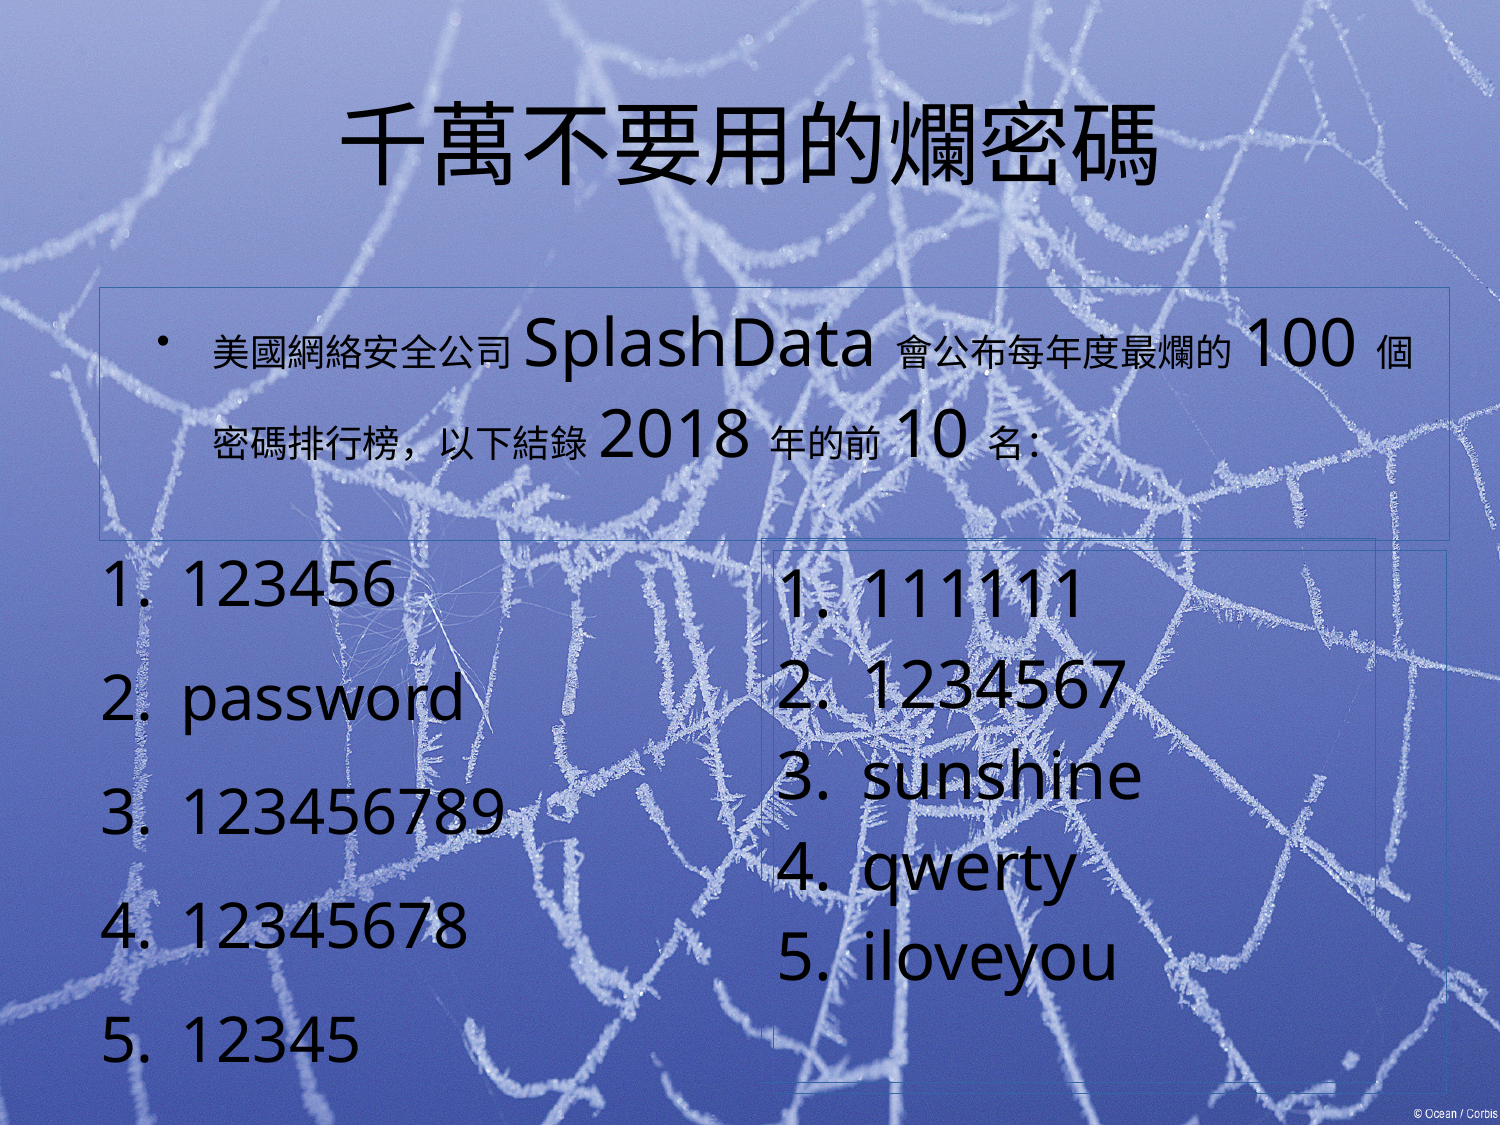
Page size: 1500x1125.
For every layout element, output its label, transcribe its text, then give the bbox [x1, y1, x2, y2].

list 123456 password 123456789 12345678 12345 [100, 538, 715, 1083]
text_box 美國網絡安全公司SplashData會公布每年度最爛的100個密碼排行榜，以下結錄2018年的前10名： [99, 287, 1450, 541]
picture [0, 0, 1500, 1125]
title 千萬不要用的爛密碼 [75, 45, 1425, 233]
text_box [773, 550, 1447, 1094]
text_box 111111 1234567 sunshine qwerty iloveyou [761, 538, 1376, 1083]
